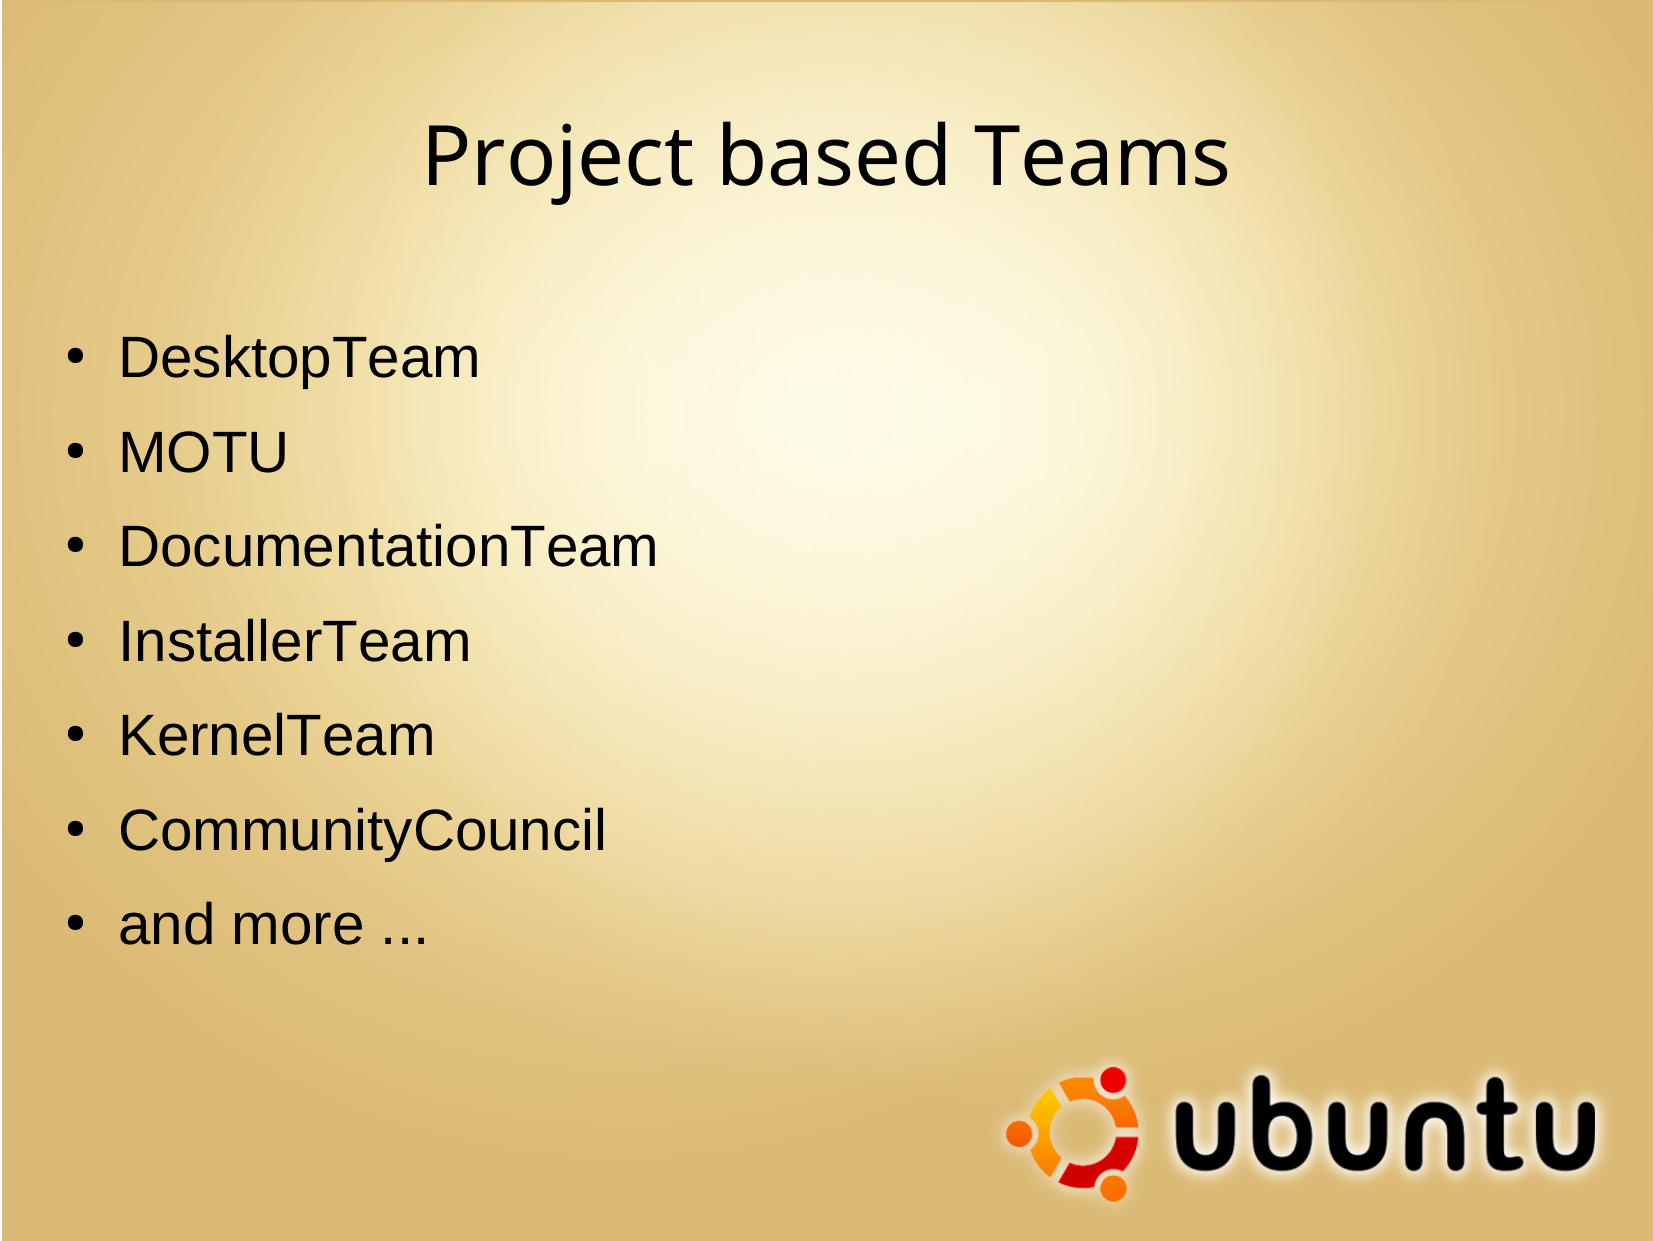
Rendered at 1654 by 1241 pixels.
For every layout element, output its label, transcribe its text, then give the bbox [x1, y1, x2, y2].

title Project based Teams [82, 49, 1572, 257]
list DesktopTeam MOTU DocumentationTeam InstallerTeam KernelTeam CommunityCouncil and more ... [29, 324, 1548, 1010]
picture [2, 0, 1654, 1241]
